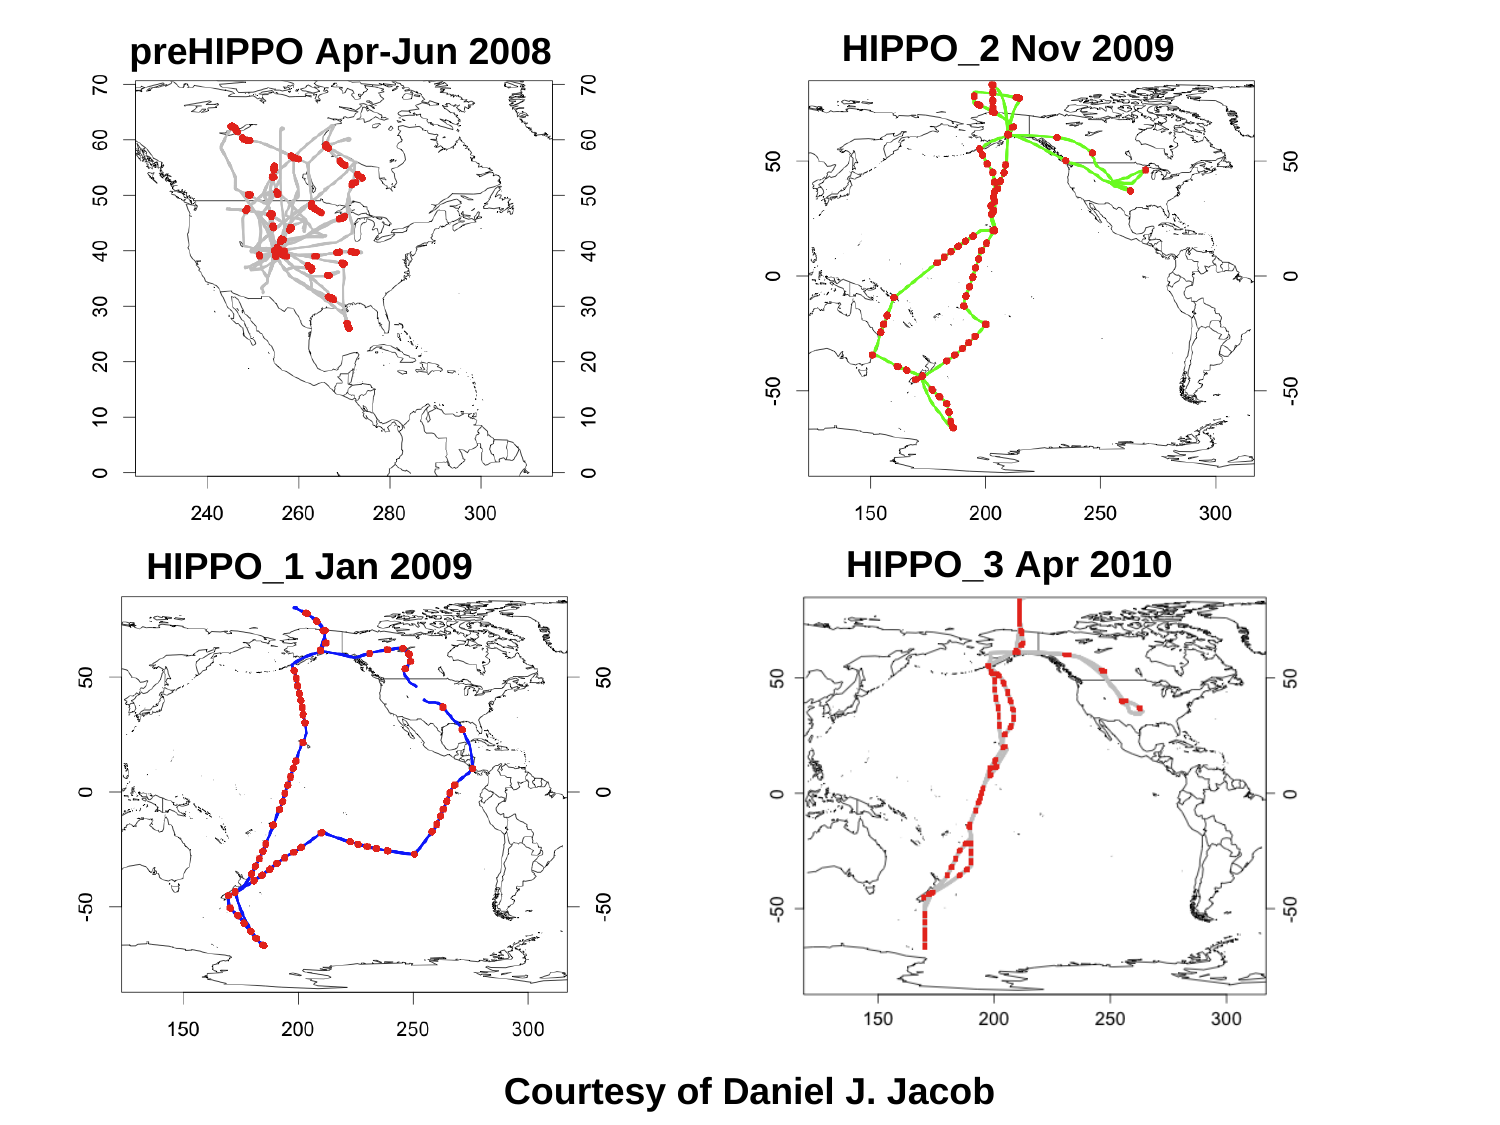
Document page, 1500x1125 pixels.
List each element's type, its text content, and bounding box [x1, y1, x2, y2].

text_box HIPPO_3 Apr 2010 [832, 533, 1253, 592]
text_box Courtesy of Daniel J. Jacob [489, 1059, 1011, 1120]
text_box HIPPO_2 Nov 2009 [828, 16, 1248, 76]
picture [0, 20, 1375, 1052]
text_box HIPPO_1 Jan 2009 [132, 535, 553, 594]
text_box preHIPPO Apr-Jun 2008 [115, 20, 571, 79]
